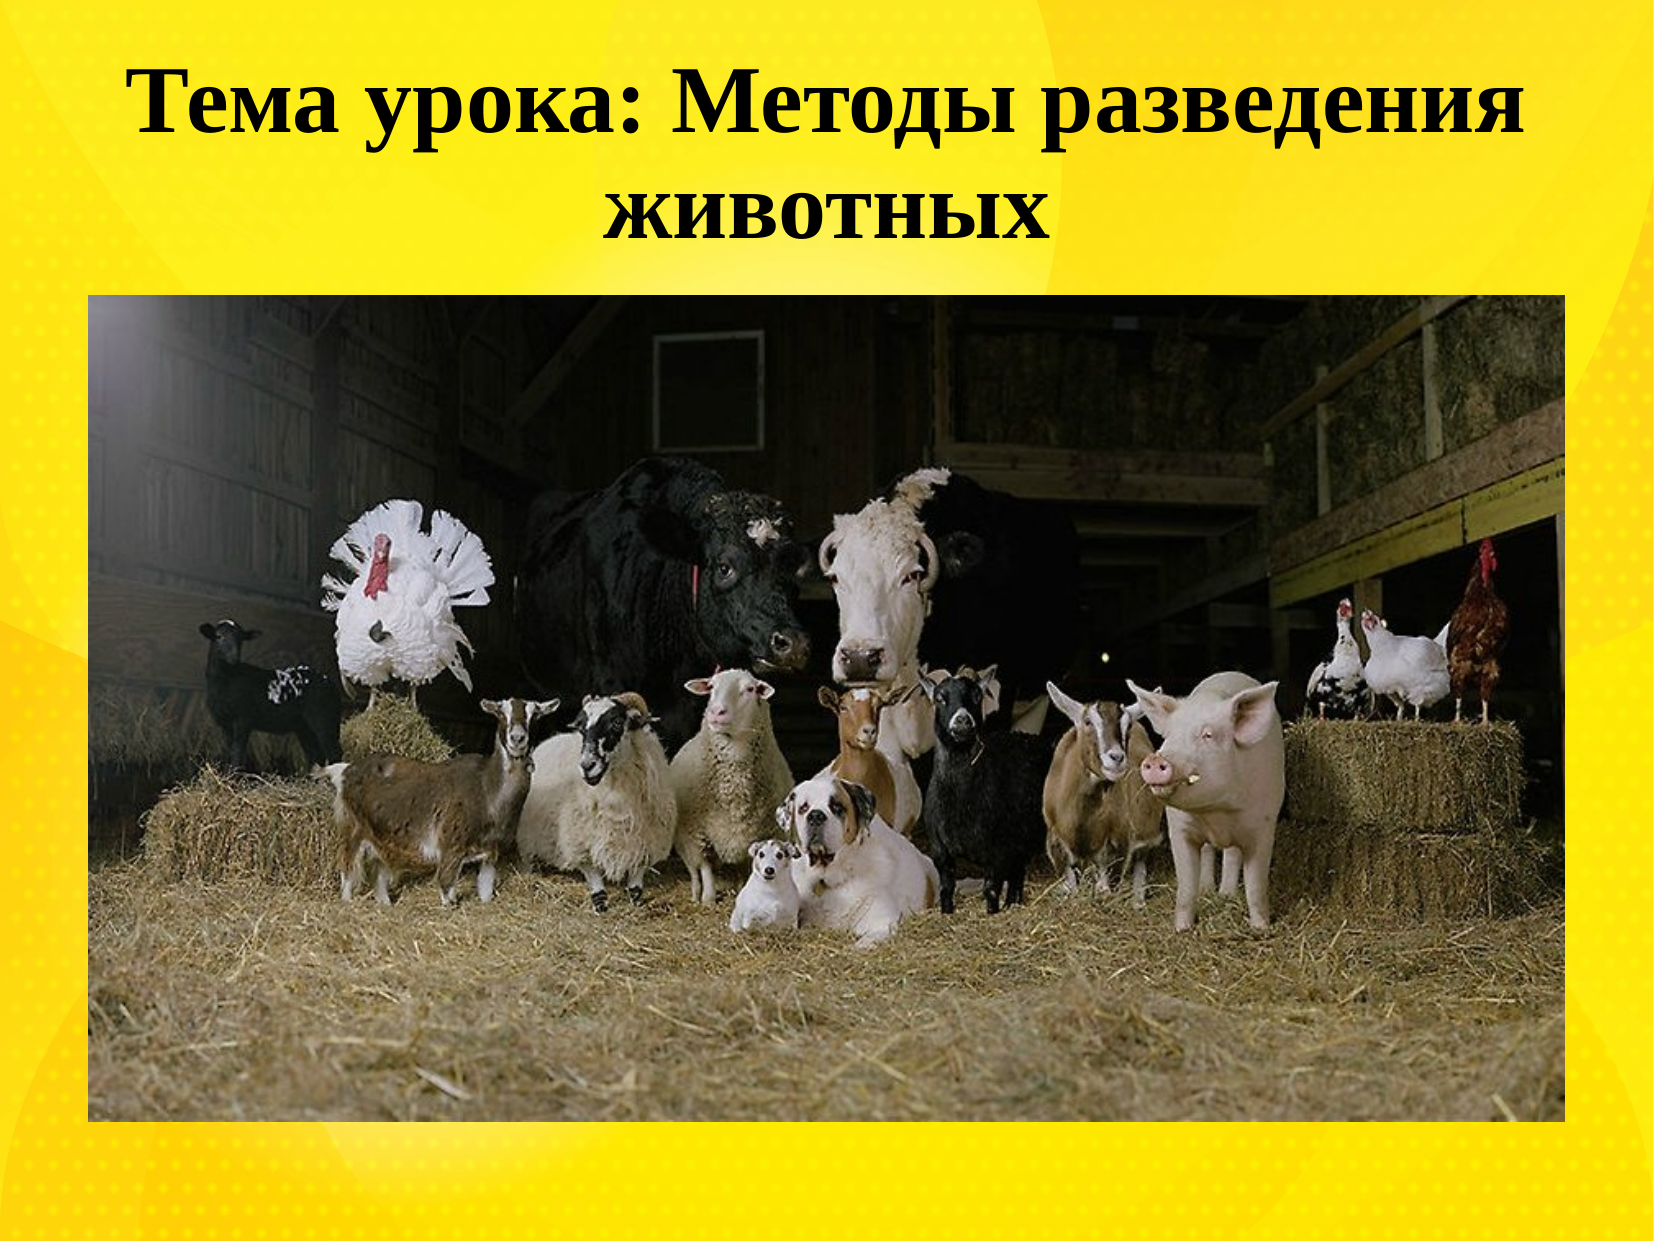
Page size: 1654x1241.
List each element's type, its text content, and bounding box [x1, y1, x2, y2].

title Тема урока: Методы разведения животных [82, 46, 1571, 260]
picture [0, 0, 1654, 1241]
